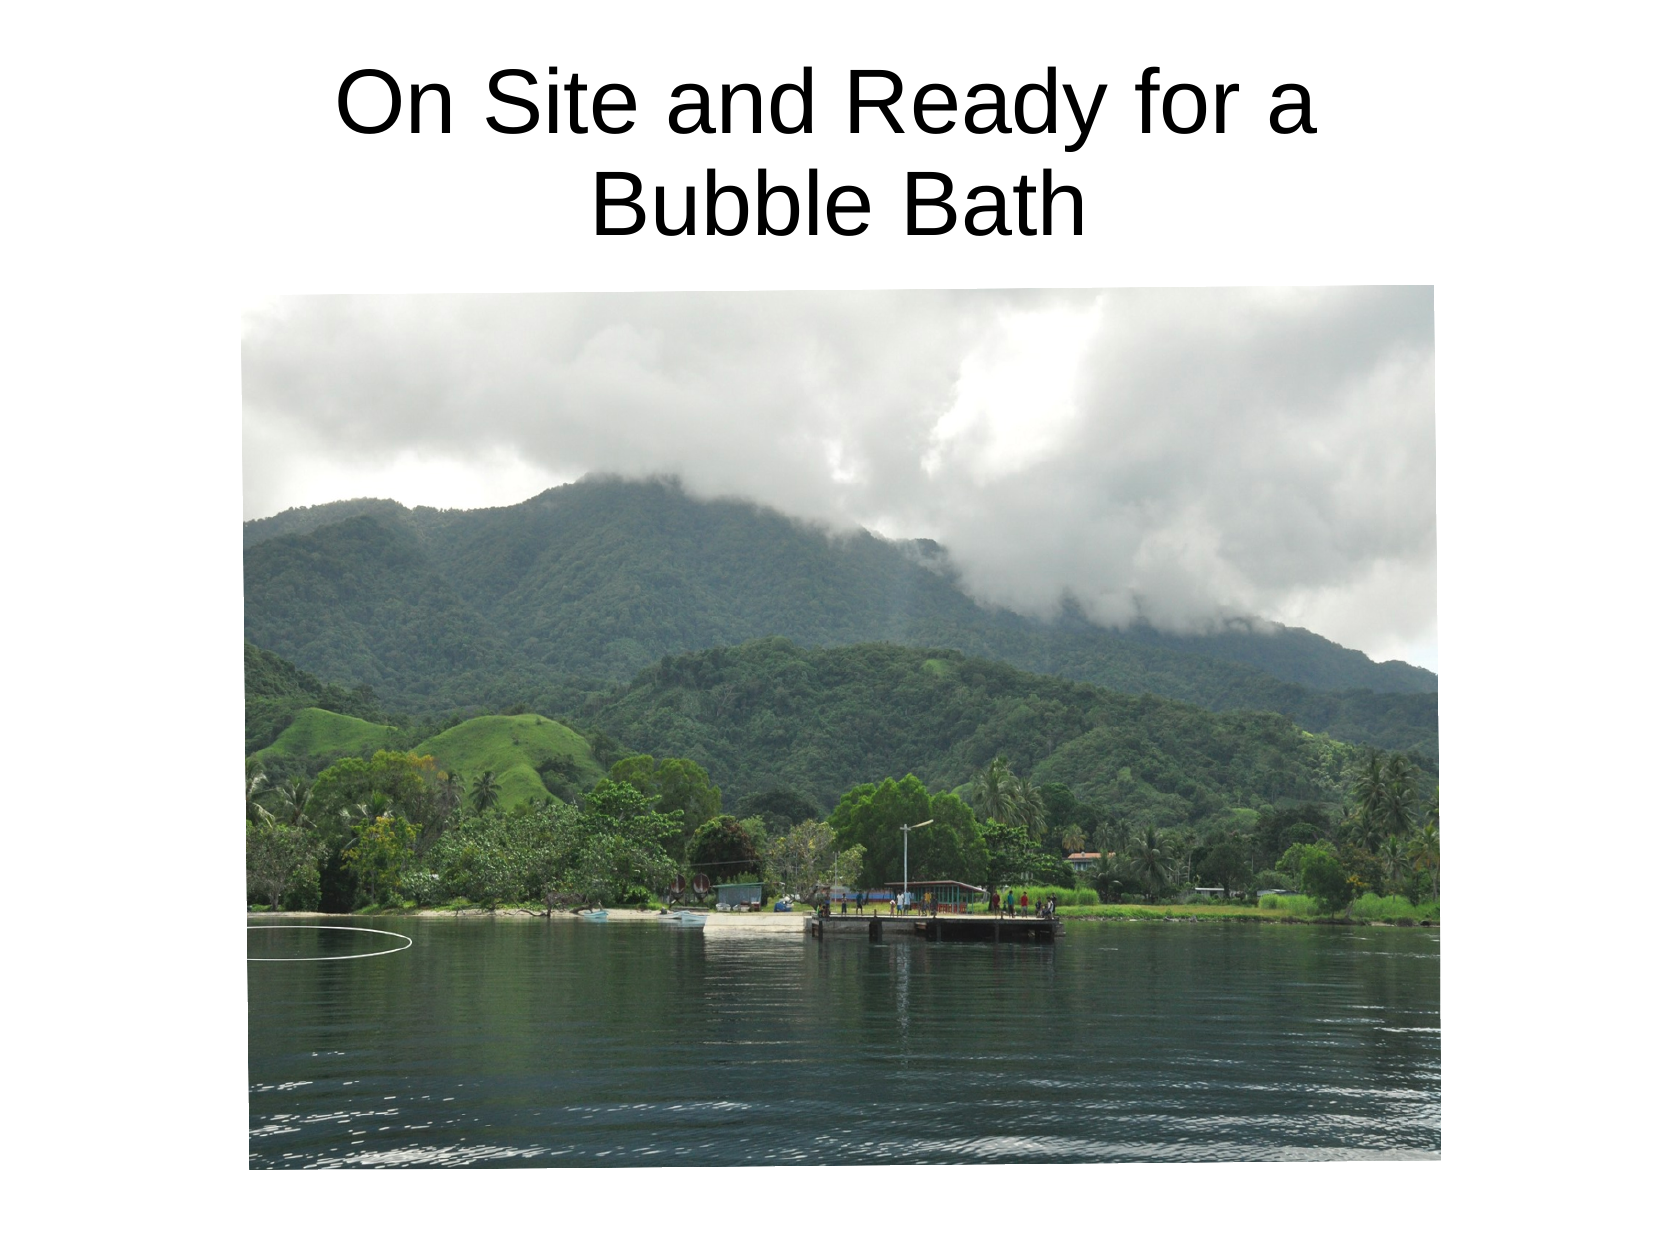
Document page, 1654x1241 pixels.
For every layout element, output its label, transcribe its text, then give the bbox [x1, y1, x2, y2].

picture [240, 285, 1441, 1170]
title On Site and Ready for a Bubble Bath [82, 49, 1571, 257]
